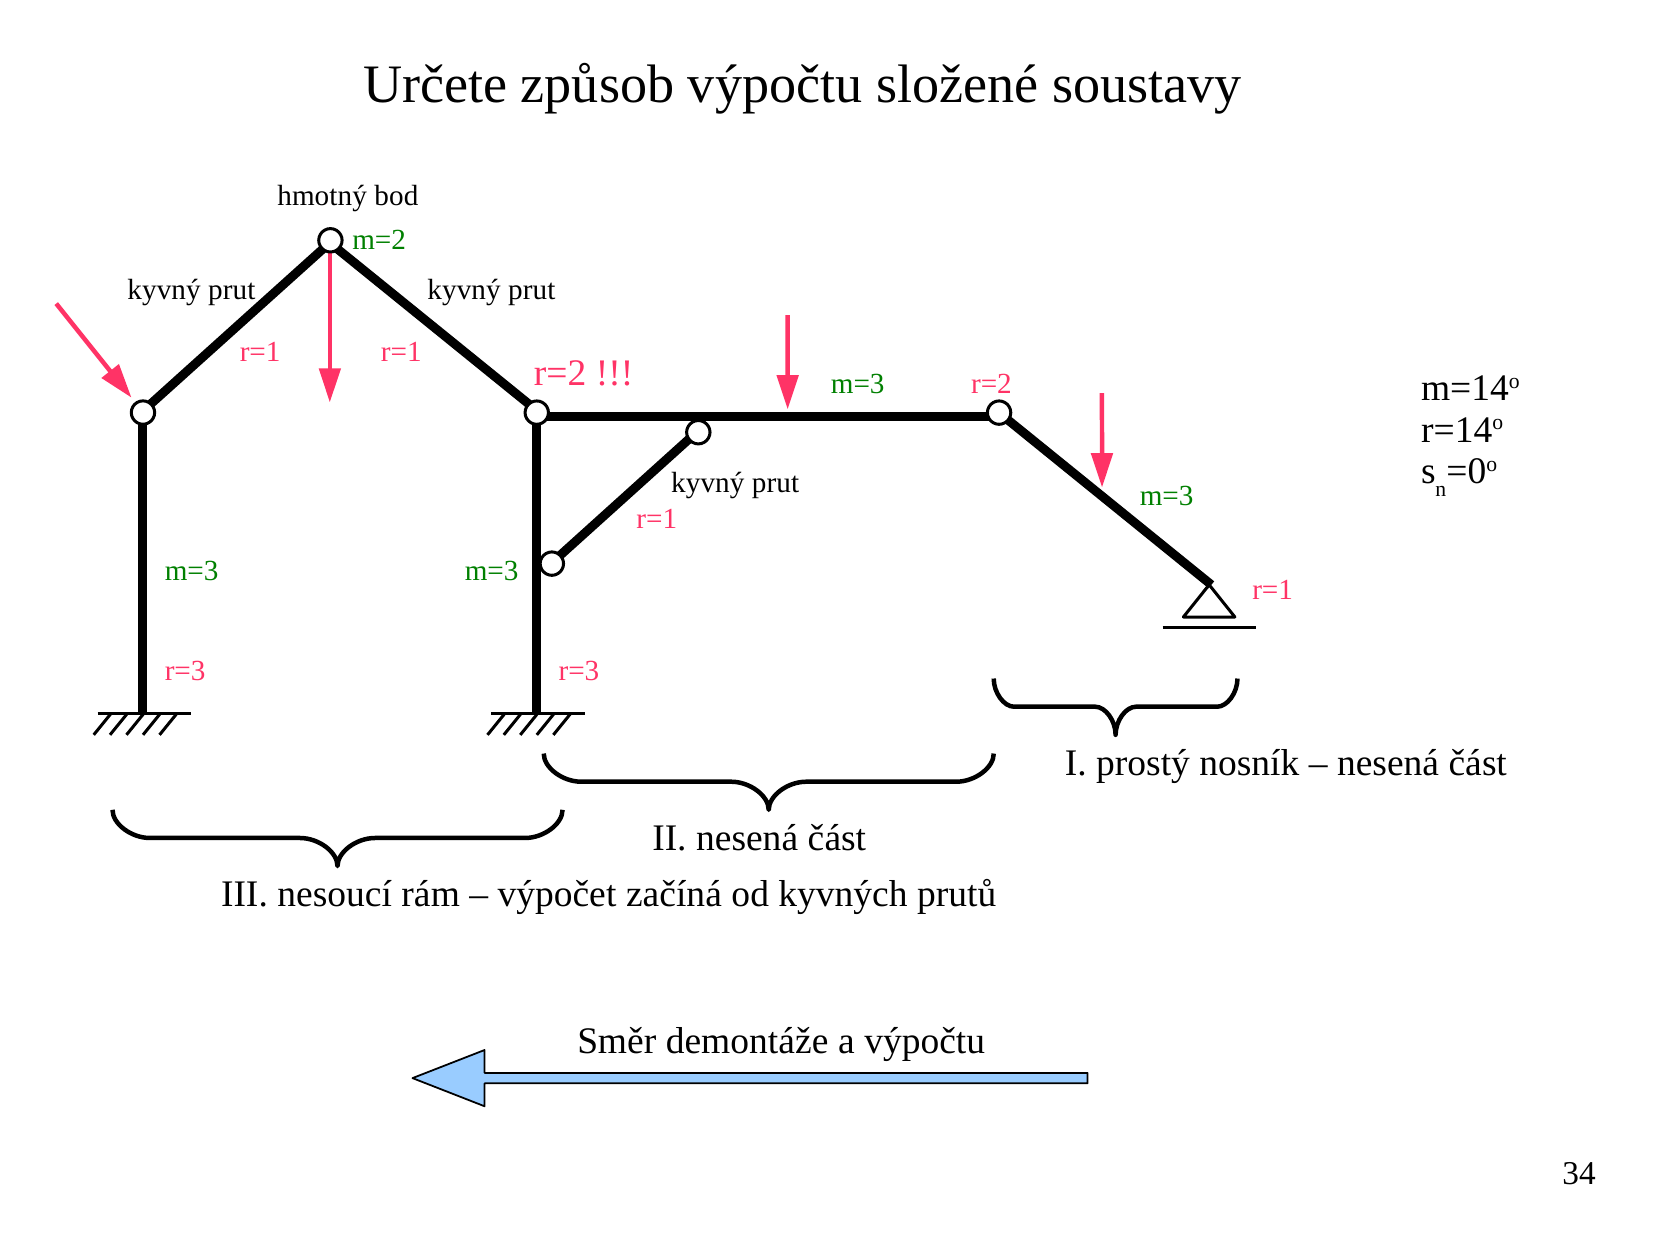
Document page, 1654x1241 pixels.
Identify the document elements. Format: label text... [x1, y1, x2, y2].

text_box kyvný prut [656, 459, 863, 510]
text_box m=14o r=14o sn=0o [1406, 359, 1557, 519]
text_box [987, 400, 1011, 425]
text_box m=2 [337, 223, 441, 267]
title Určete způsob výpočtu složené soustavy [59, 0, 1548, 169]
text_box kyvný prut [112, 266, 319, 317]
text_box Směr demontáže a výpočtu [562, 1012, 1069, 1073]
text_box m=3 [450, 547, 553, 598]
text_box [686, 420, 711, 444]
text_box r=3 [543, 647, 647, 698]
text_box m=3 [150, 547, 253, 598]
text_box [553, 552, 564, 576]
text_box r=1 [621, 494, 725, 546]
text_box r=1 [225, 328, 328, 379]
text_box II. nesená část [637, 809, 919, 866]
text_box r=2 !!! [519, 344, 651, 406]
text_box m=3 [816, 359, 919, 411]
text_box r=3 [150, 647, 253, 698]
text_box [412, 1050, 1088, 1107]
text_box m=3 [1125, 472, 1228, 523]
text_box I. prostý nosník – nesená část [1050, 734, 1557, 796]
text_box hmotný bod [262, 172, 469, 223]
text_box r=2 [956, 359, 1059, 411]
text_box III. nesoucí rám – výpočet začíná od kyvných prutů [206, 866, 1032, 927]
text_box [131, 400, 155, 425]
text_box r=1 [366, 328, 469, 379]
text_box r=1 [1237, 566, 1341, 617]
text_box [525, 406, 549, 425]
text_box [318, 228, 343, 252]
text_box kyvný prut [412, 266, 619, 317]
